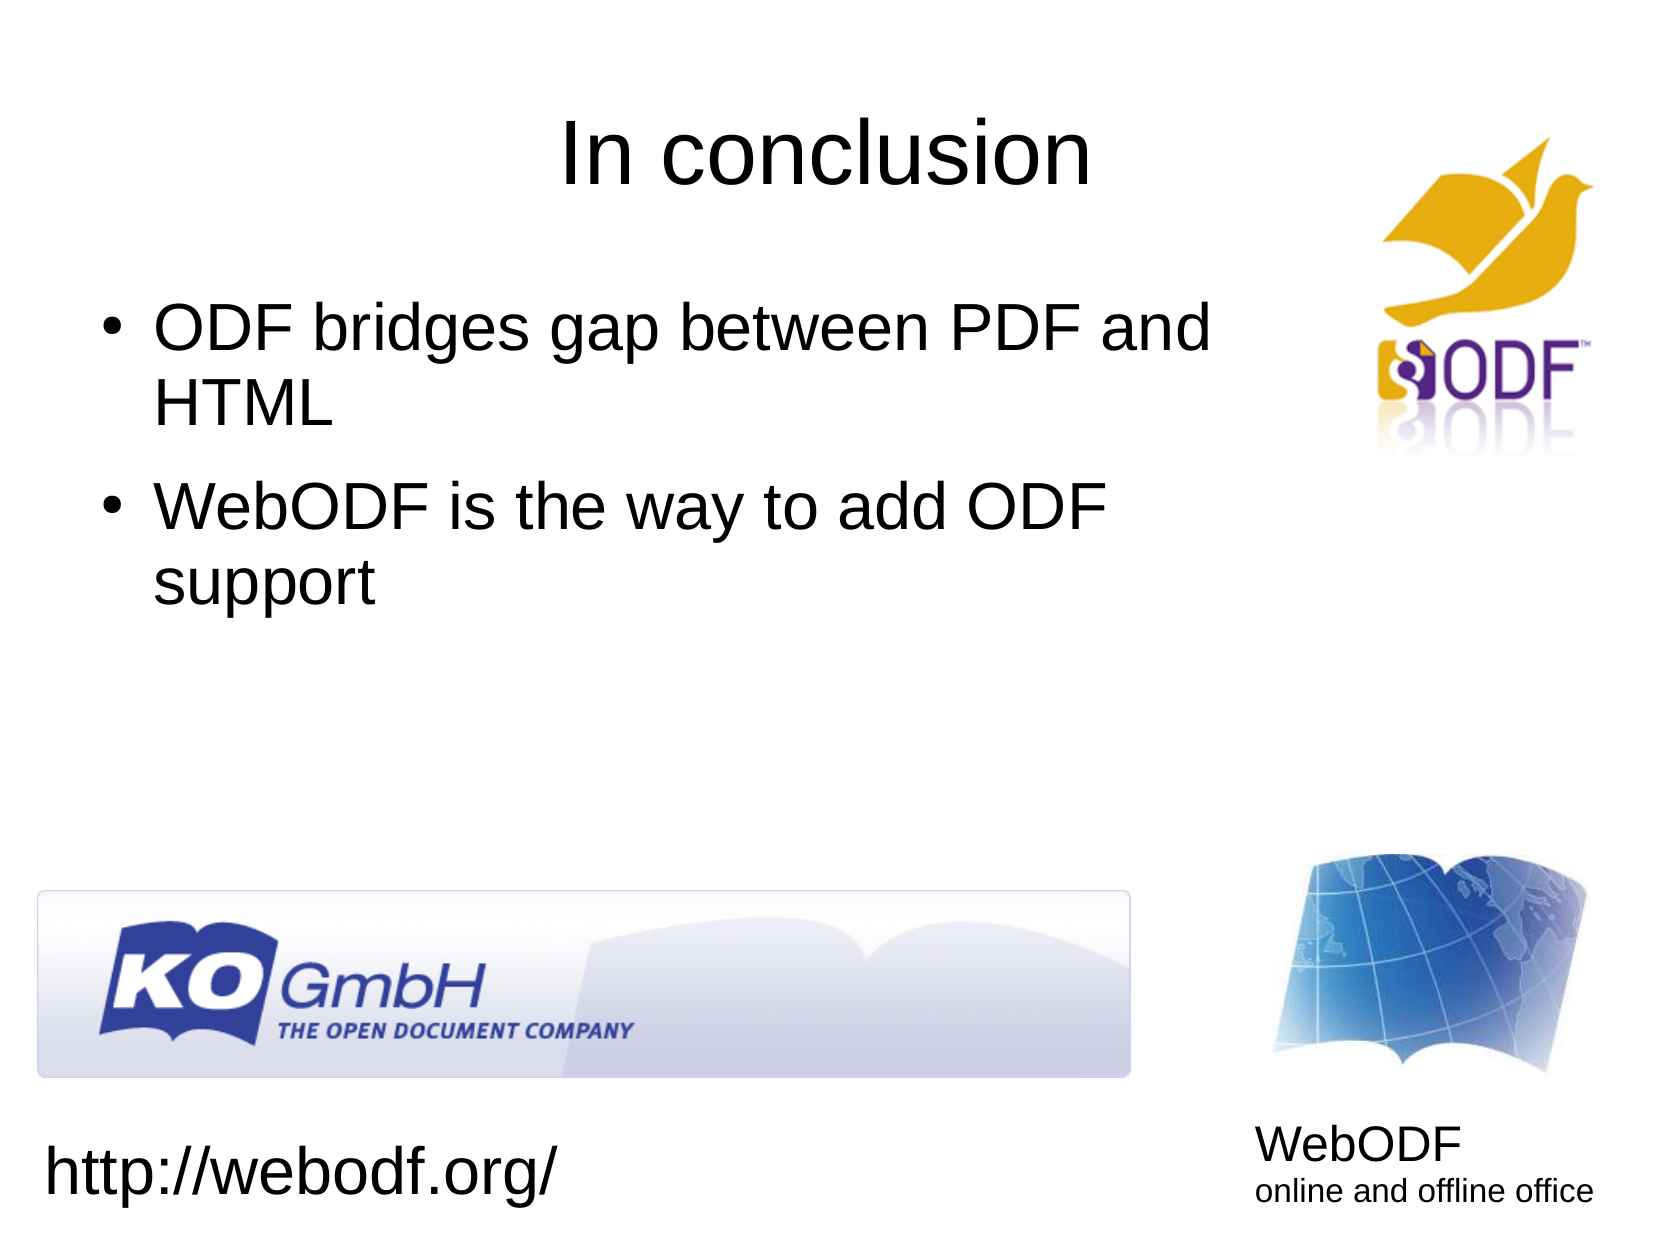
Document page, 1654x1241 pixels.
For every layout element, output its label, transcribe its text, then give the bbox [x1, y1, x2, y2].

picture [1350, 134, 1616, 528]
text_box WebODF online and offline office [1240, 1108, 1611, 1217]
list ODF bridges gap between PDF and HTML WebODF is the way to add ODF support [82, 290, 1321, 1109]
picture [1271, 854, 1591, 1081]
title In conclusion [82, 49, 1571, 257]
text_box http://webodf.org/ [29, 1126, 576, 1216]
picture [37, 890, 1131, 1078]
